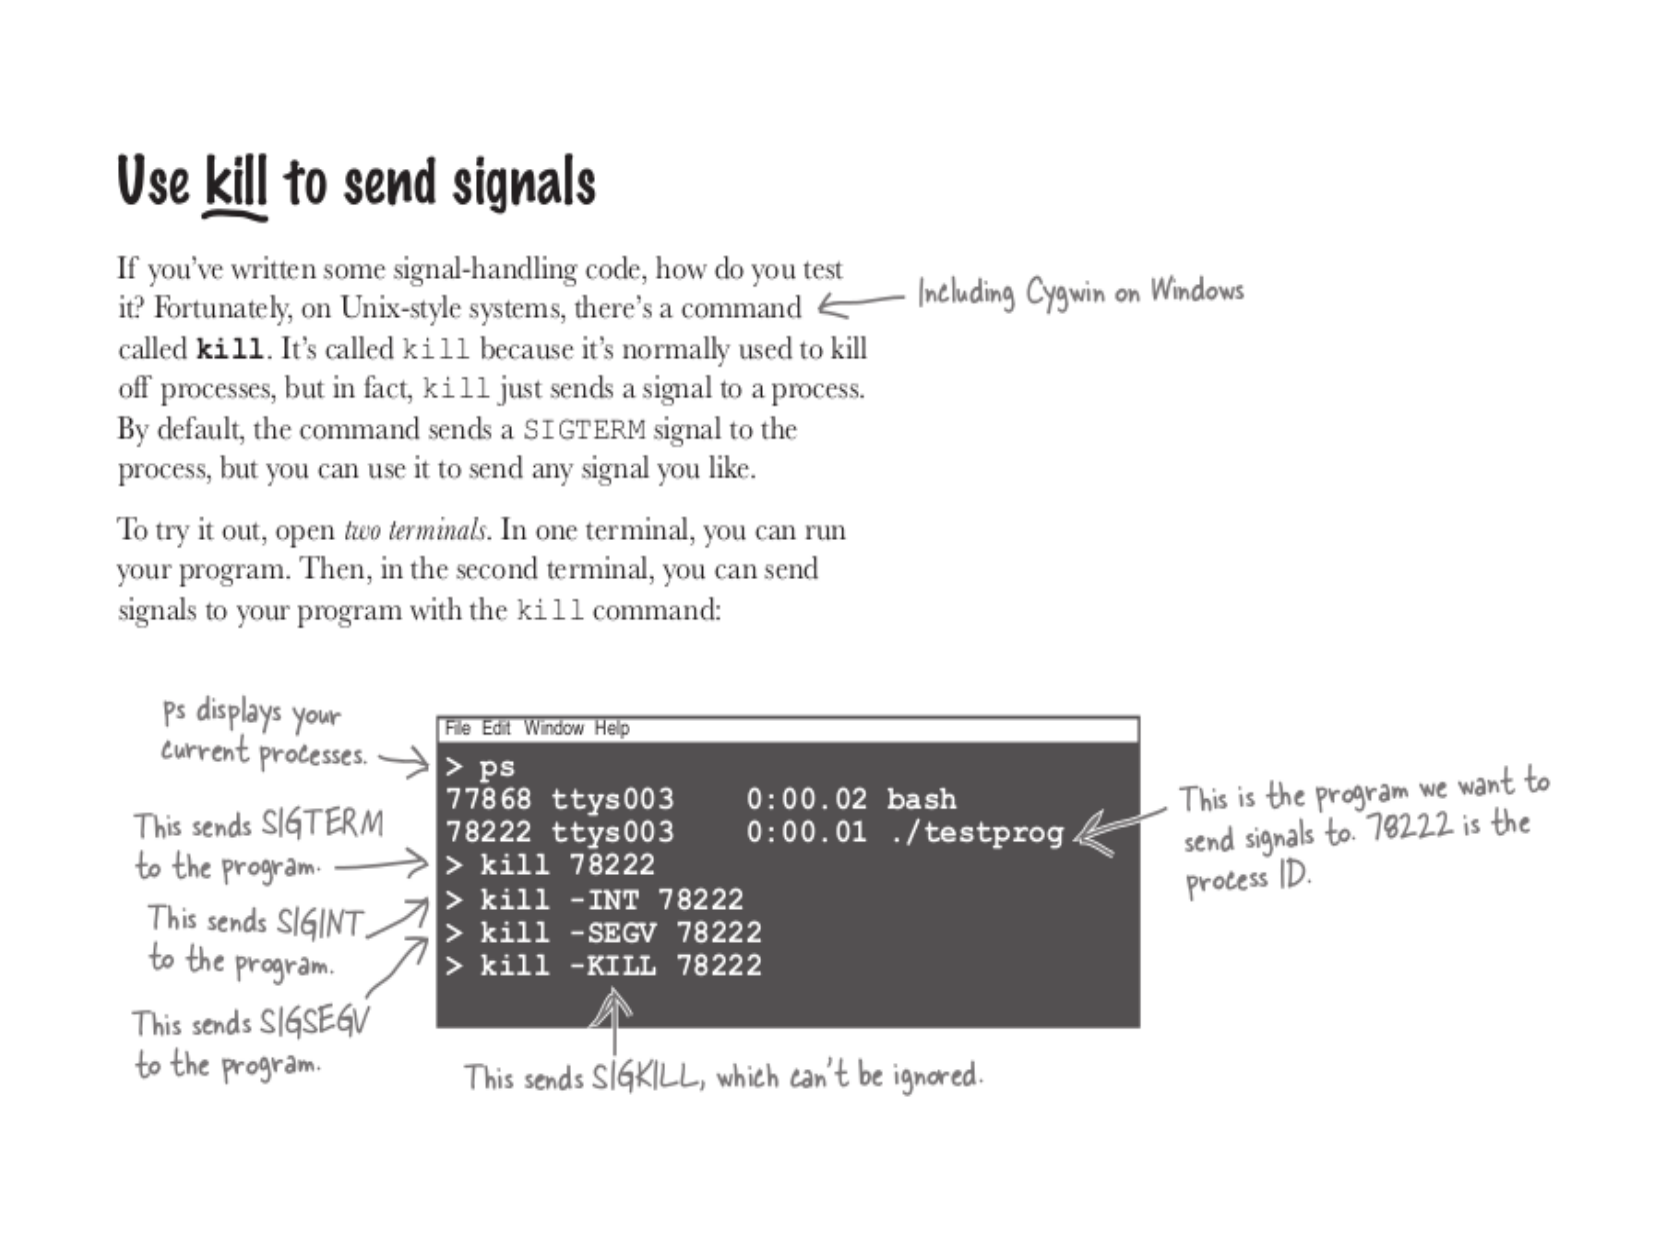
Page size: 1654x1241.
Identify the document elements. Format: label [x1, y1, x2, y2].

picture [82, 129, 1571, 1099]
